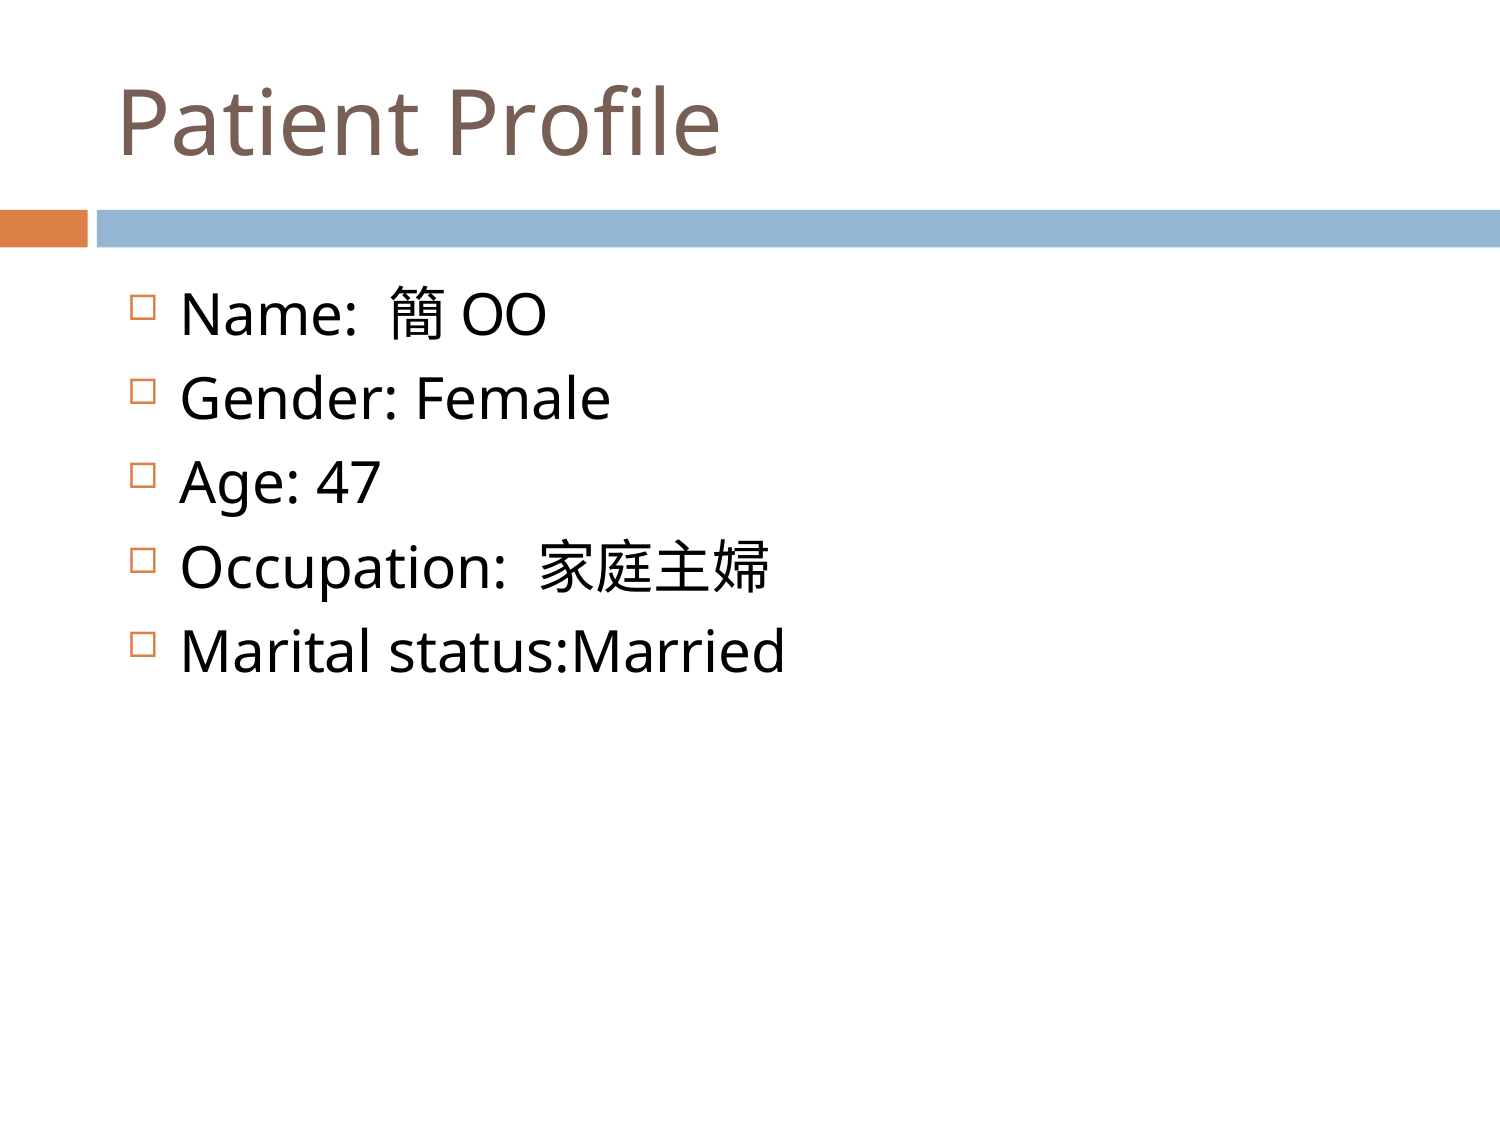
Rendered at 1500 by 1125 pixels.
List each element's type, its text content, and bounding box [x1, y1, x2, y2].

title Patient Profile [100, 37, 1438, 201]
list Name: 簡OO Gender: Female Age: 47 Occupation: 家庭主婦 Marital status:Married [112, 269, 1130, 764]
